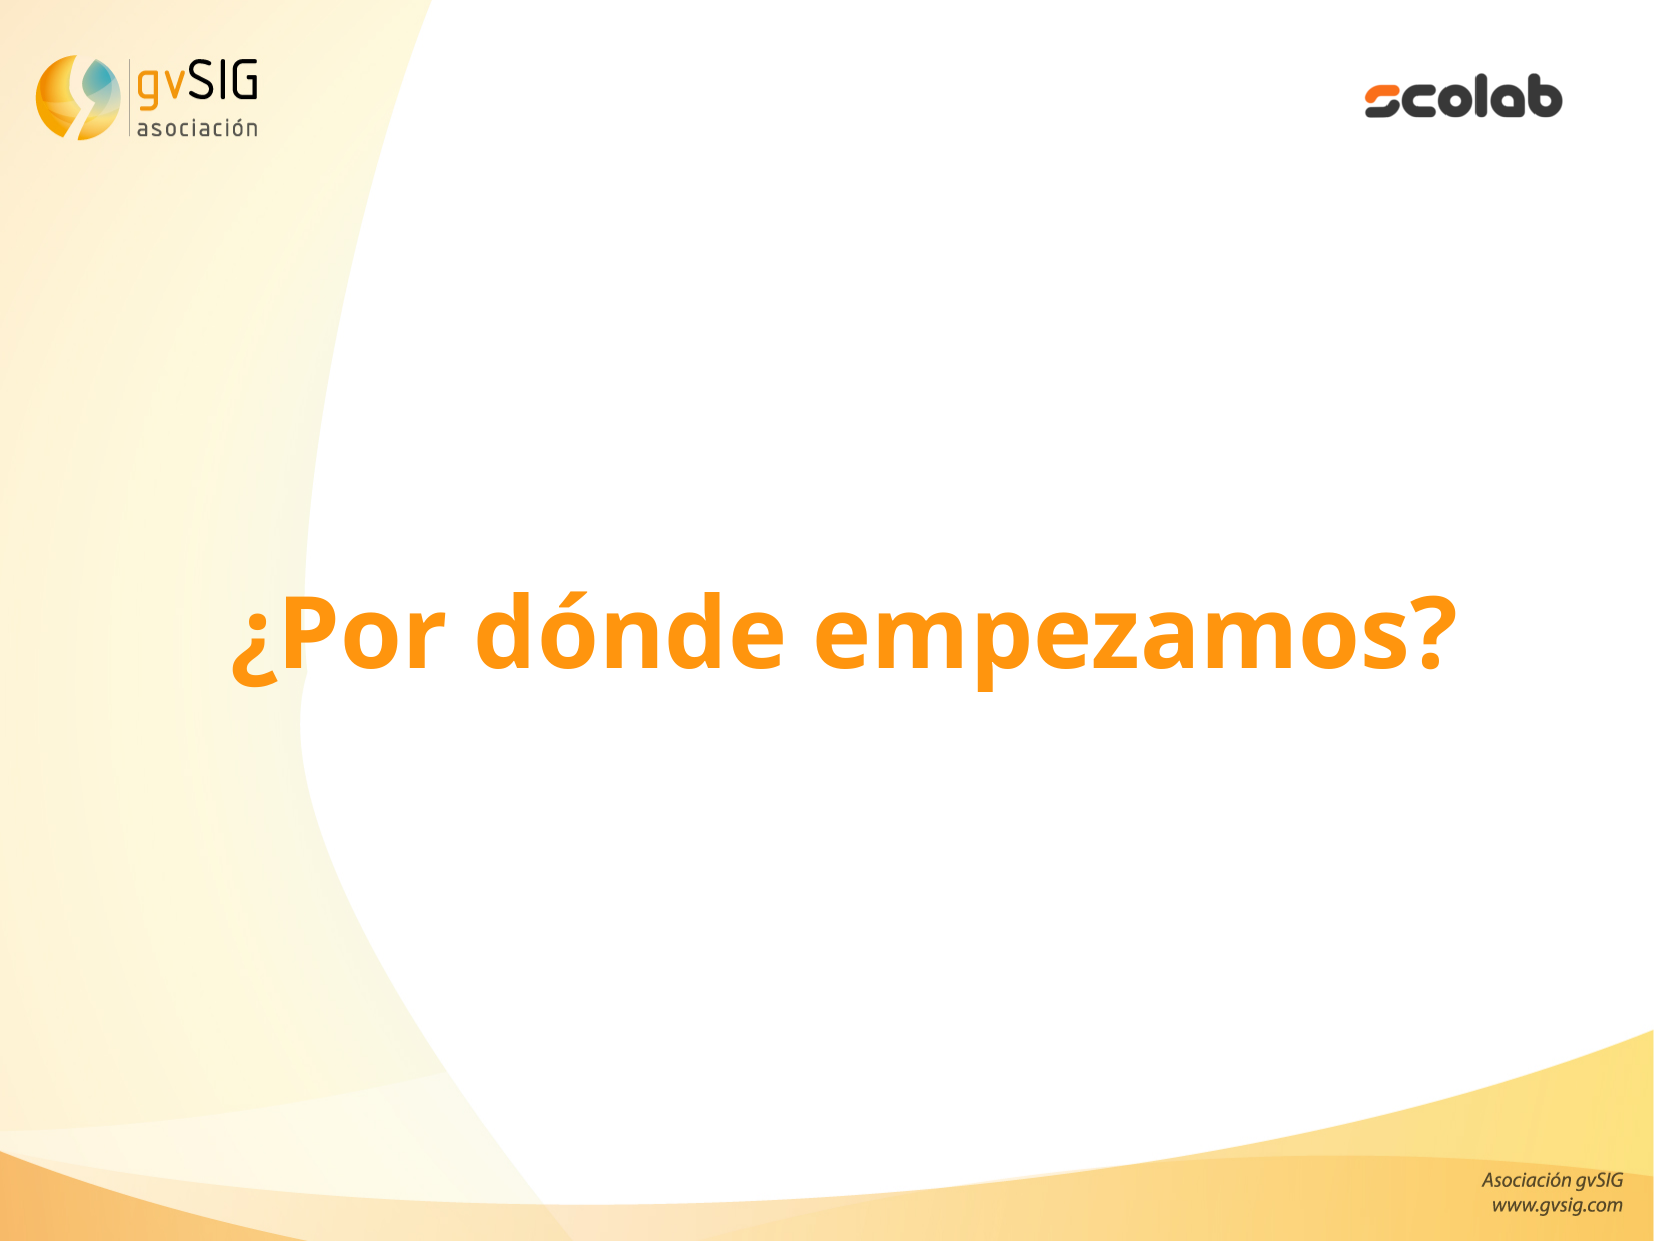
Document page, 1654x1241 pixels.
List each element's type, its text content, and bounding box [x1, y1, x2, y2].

list ¿Por dónde empezamos? [132, 179, 1521, 1002]
picture [0, 0, 1654, 1241]
